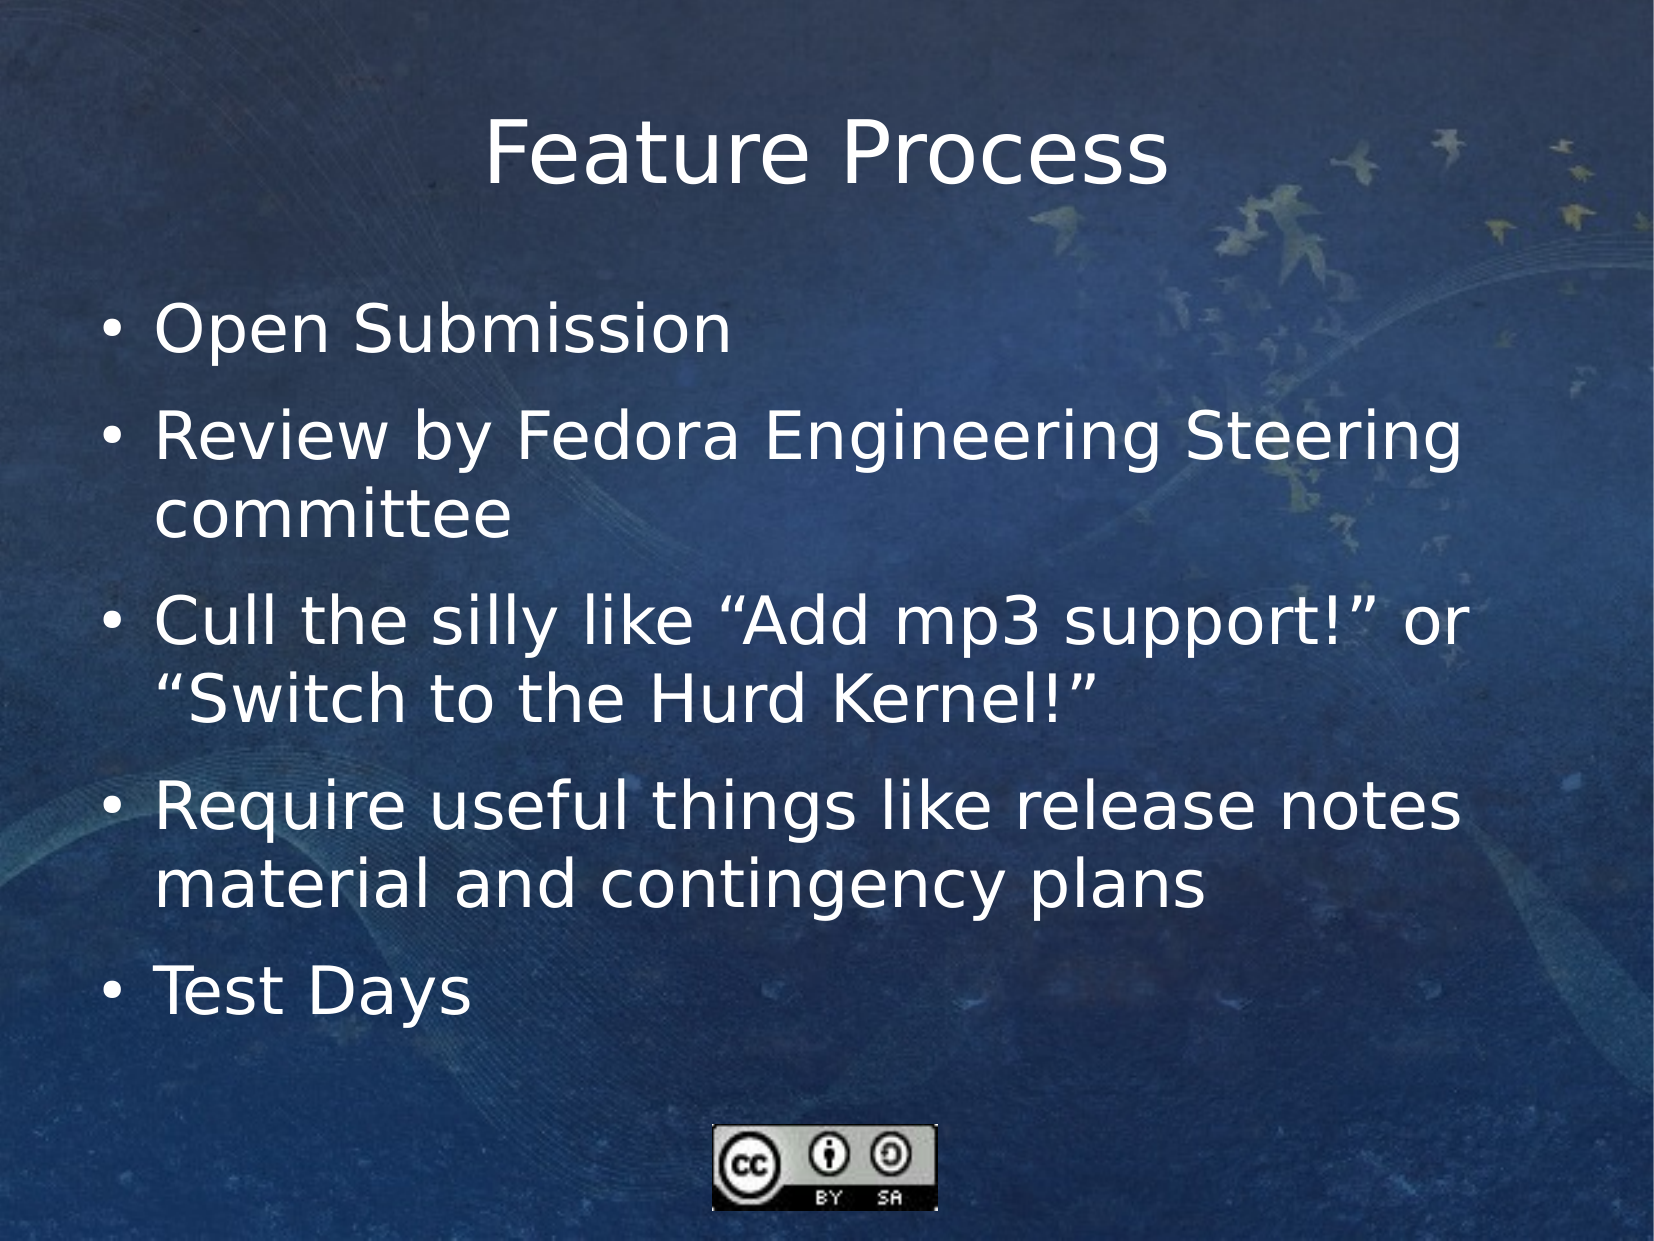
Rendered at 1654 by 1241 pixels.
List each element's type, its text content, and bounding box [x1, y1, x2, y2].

picture [0, 0, 1654, 1241]
list Open Submission Review by Fedora Engineering Steering committee Cull the silly like “Add mp3 support!” or “Switch to the Hurd Kernel!” Require useful things like release notes material and contingency plans Test Days [82, 290, 1571, 1094]
title Feature Process [82, 49, 1571, 257]
